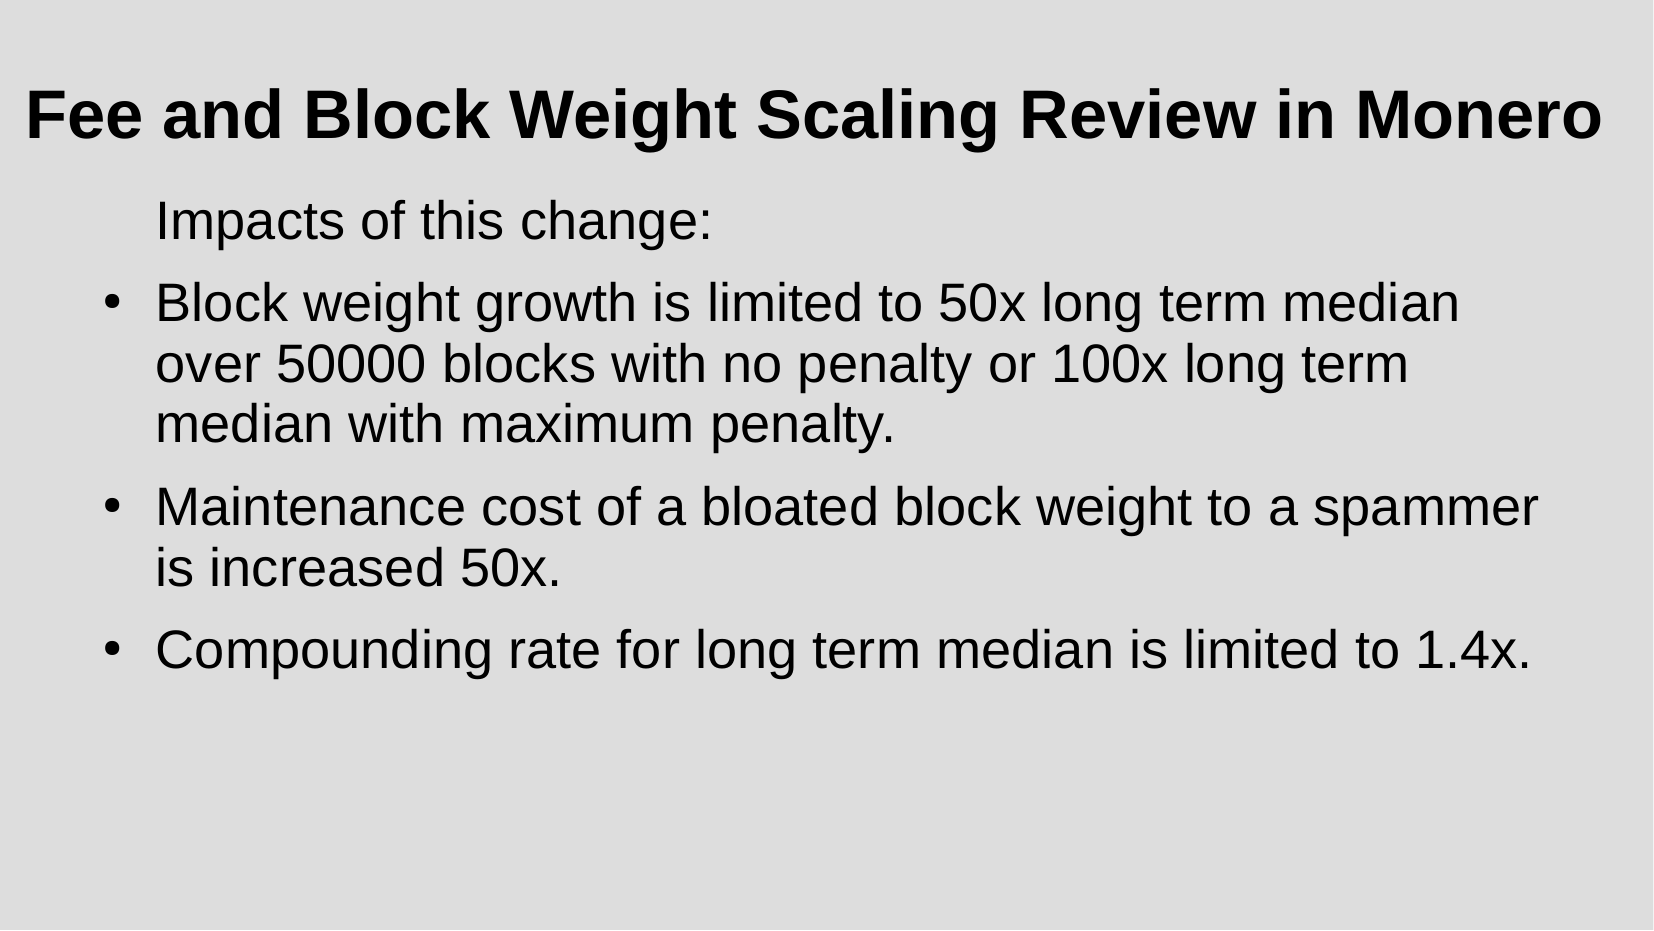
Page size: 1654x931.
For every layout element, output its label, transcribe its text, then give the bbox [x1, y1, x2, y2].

list Impacts of this change: Block weight growth is limited to 50x long term median over 50000 blocks with no penalty or 100x long term median with maximum penalty. Maintenance cost of a bloated block weight to a spammer is increased 50x. Compounding rate for long term median is limited to 1.4x. [84, 190, 1573, 868]
title Fee and Block Weight Scaling Review in Monero [11, 37, 1619, 193]
